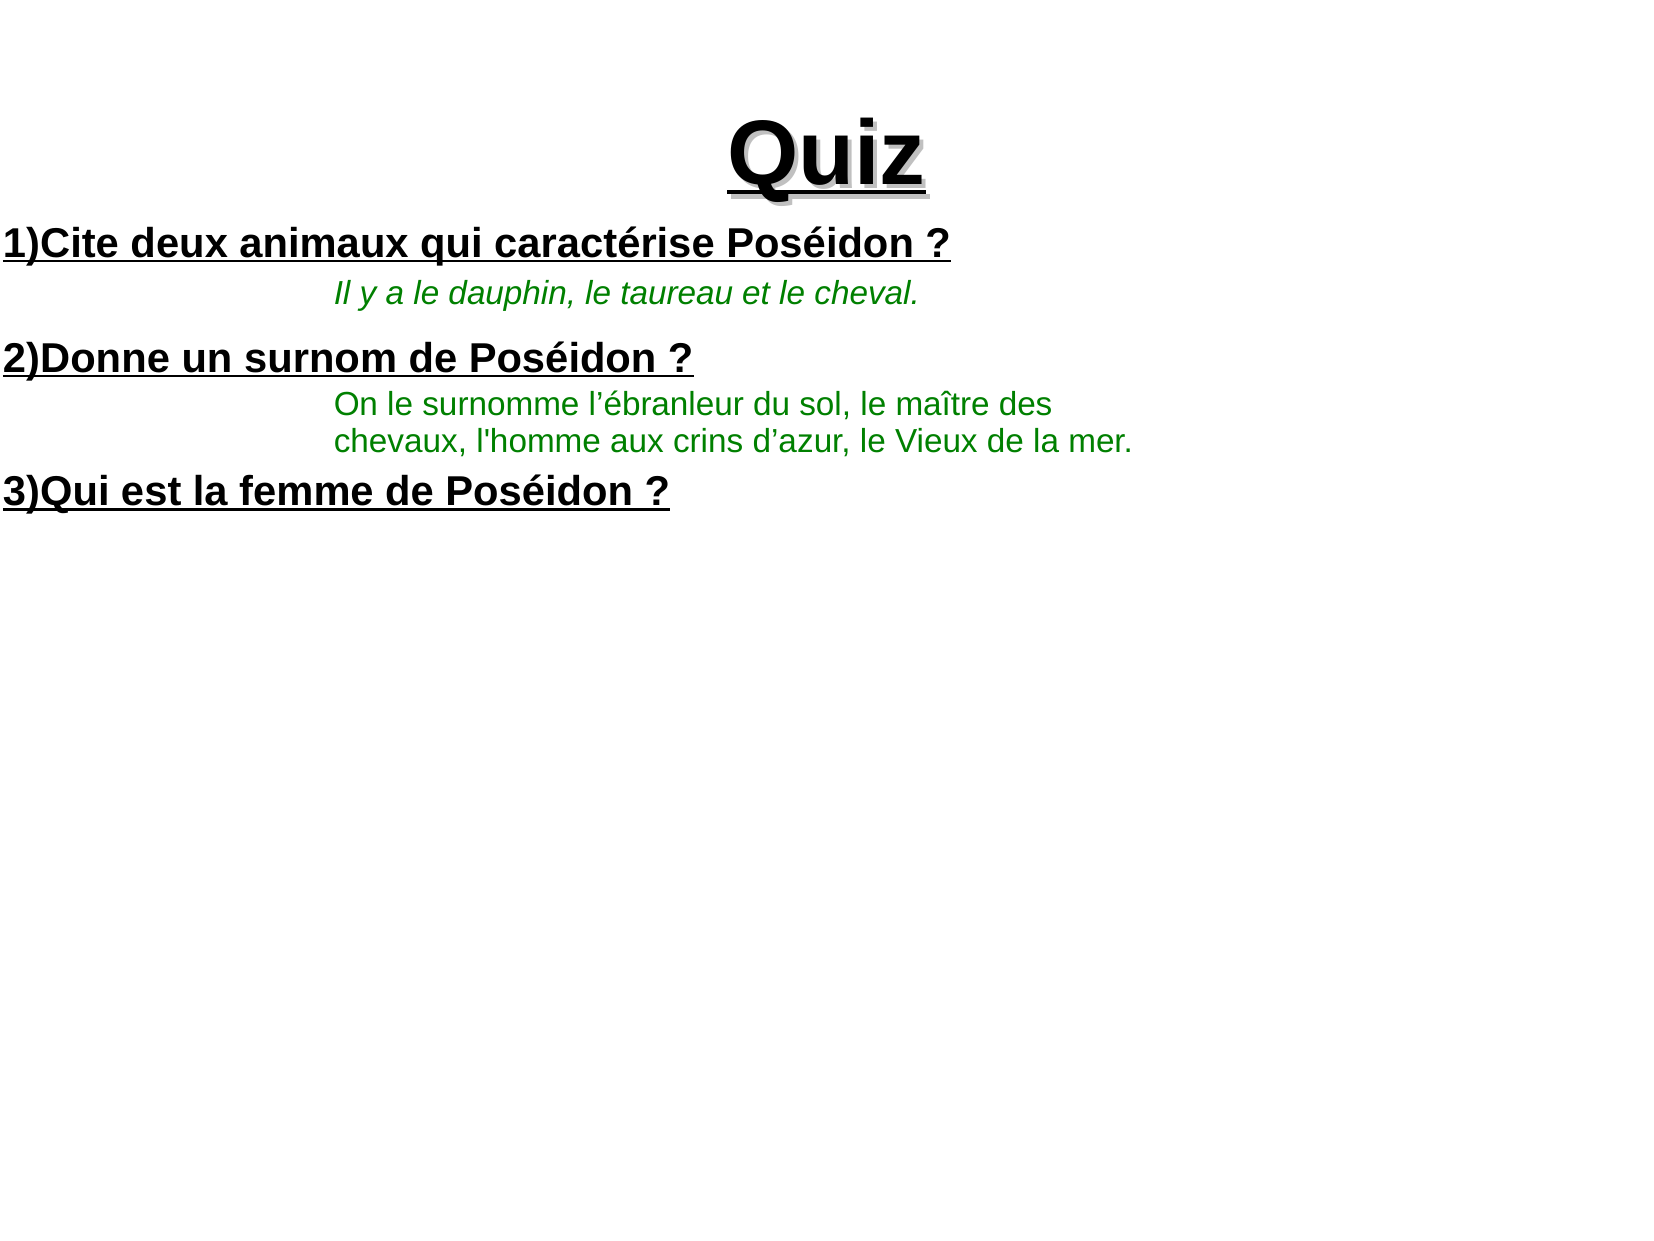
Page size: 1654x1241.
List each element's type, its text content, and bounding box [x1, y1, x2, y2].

title Quiz [82, 49, 1571, 257]
text_box On le surnomme l’ébranleur du sol, le maître des chevaux, l'homme aux crins d’azur, le Vieux de la mer. [318, 377, 1536, 468]
text_box 3)Qui est la femme de Poséidon ? [0, 460, 1382, 523]
text_box 1)Cite deux animaux qui caractérise Poséidon ? [0, 212, 1560, 275]
text_box 2)Donne un surnom de Poséidon ? [0, 327, 804, 390]
text_box Il y a le dauphin, le taureau et le cheval. [318, 266, 1654, 319]
